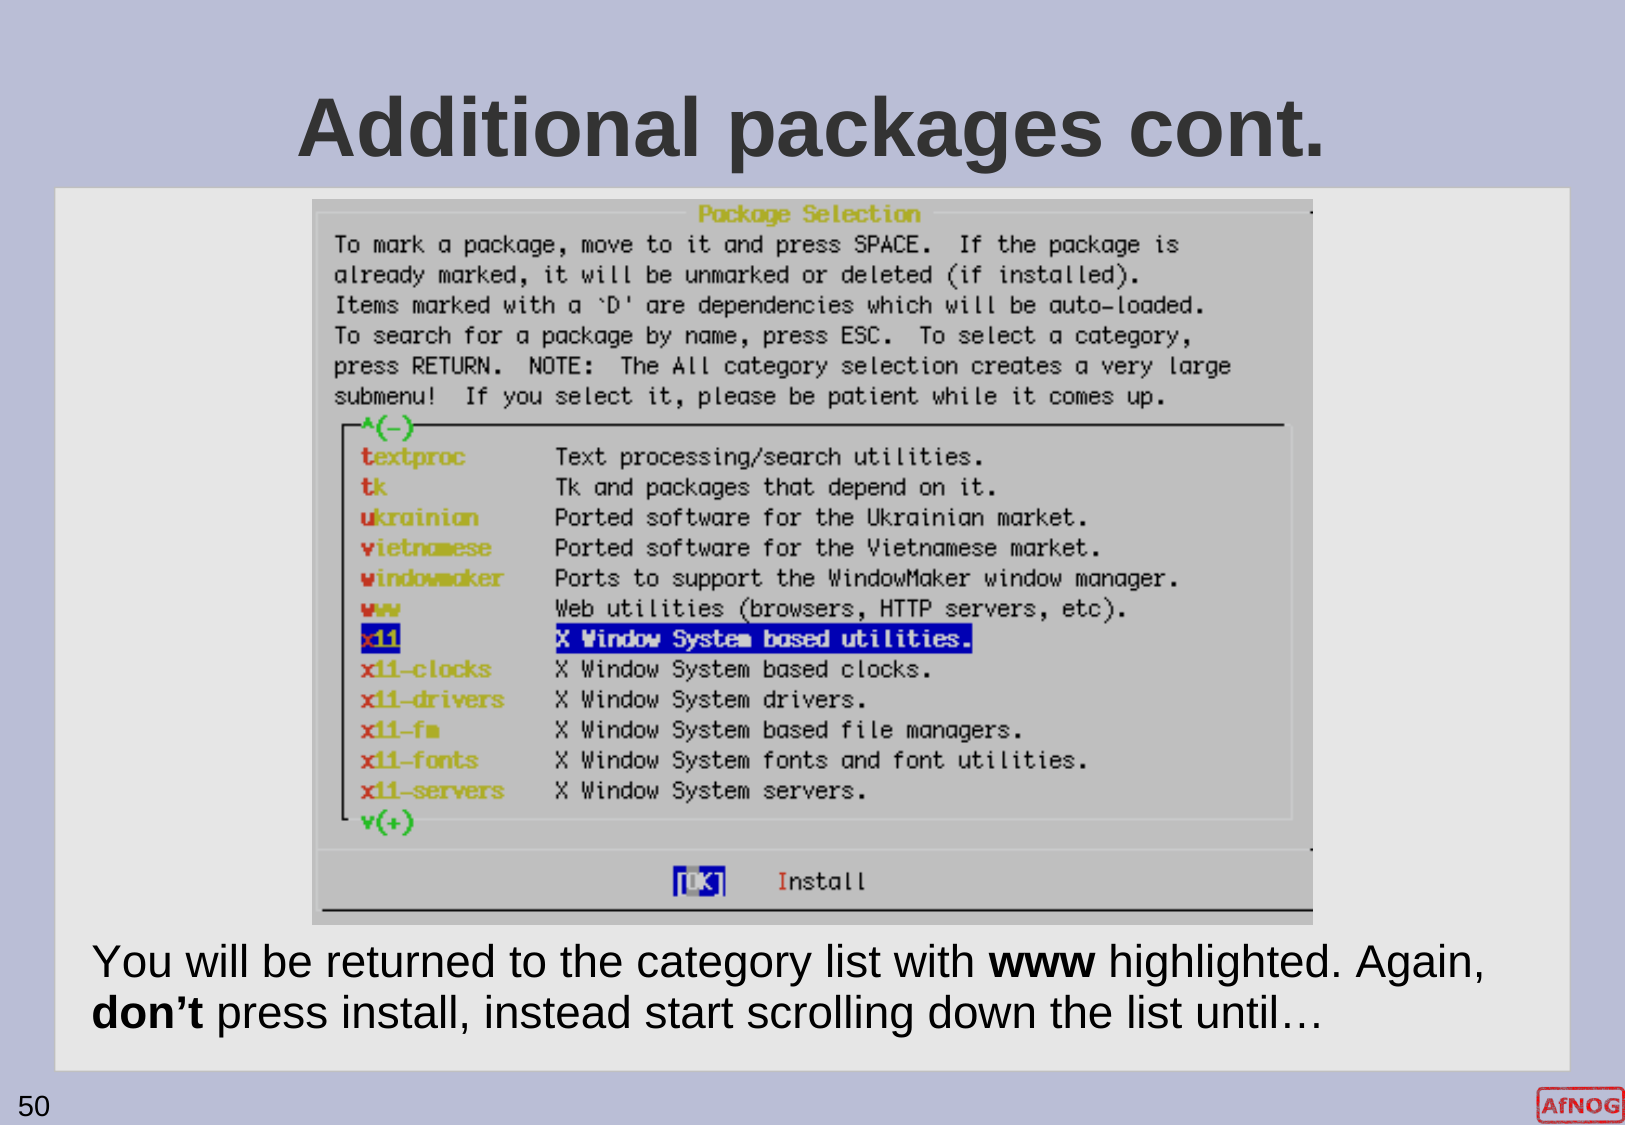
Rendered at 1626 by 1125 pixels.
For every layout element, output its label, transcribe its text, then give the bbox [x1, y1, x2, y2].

text_box Additional packages cont. [54, 44, 1570, 214]
picture [312, 199, 1313, 925]
text_box You will be returned to the category list with www highlighted. Again, don’t press install, instead start scrolling down the list until… [76, 924, 1554, 1041]
picture [1535, 1085, 1626, 1125]
